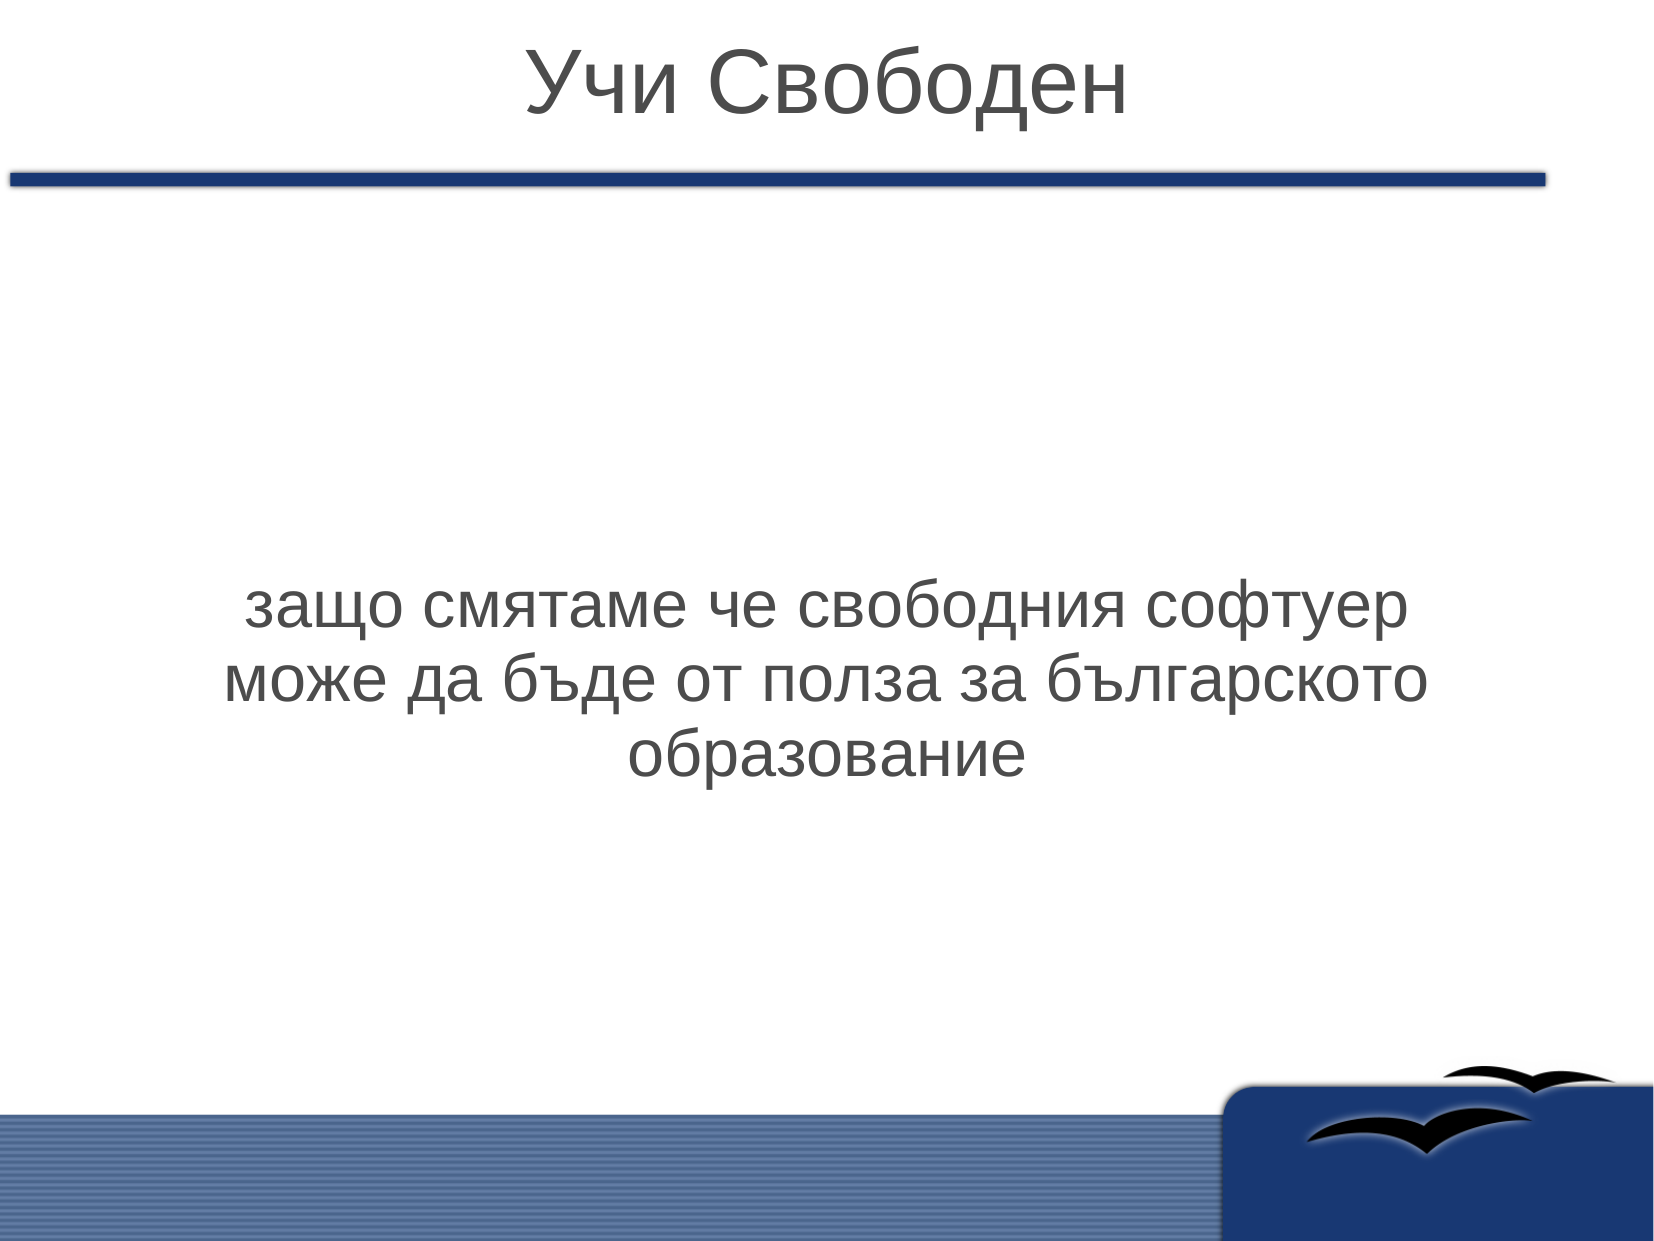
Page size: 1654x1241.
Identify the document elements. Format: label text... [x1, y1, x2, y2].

list защо смятаме че свободния софтуер може да бъде от полза за българското образование [121, 273, 1534, 1056]
title Учи Свободен [121, 15, 1534, 148]
picture [0, 0, 1654, 1241]
